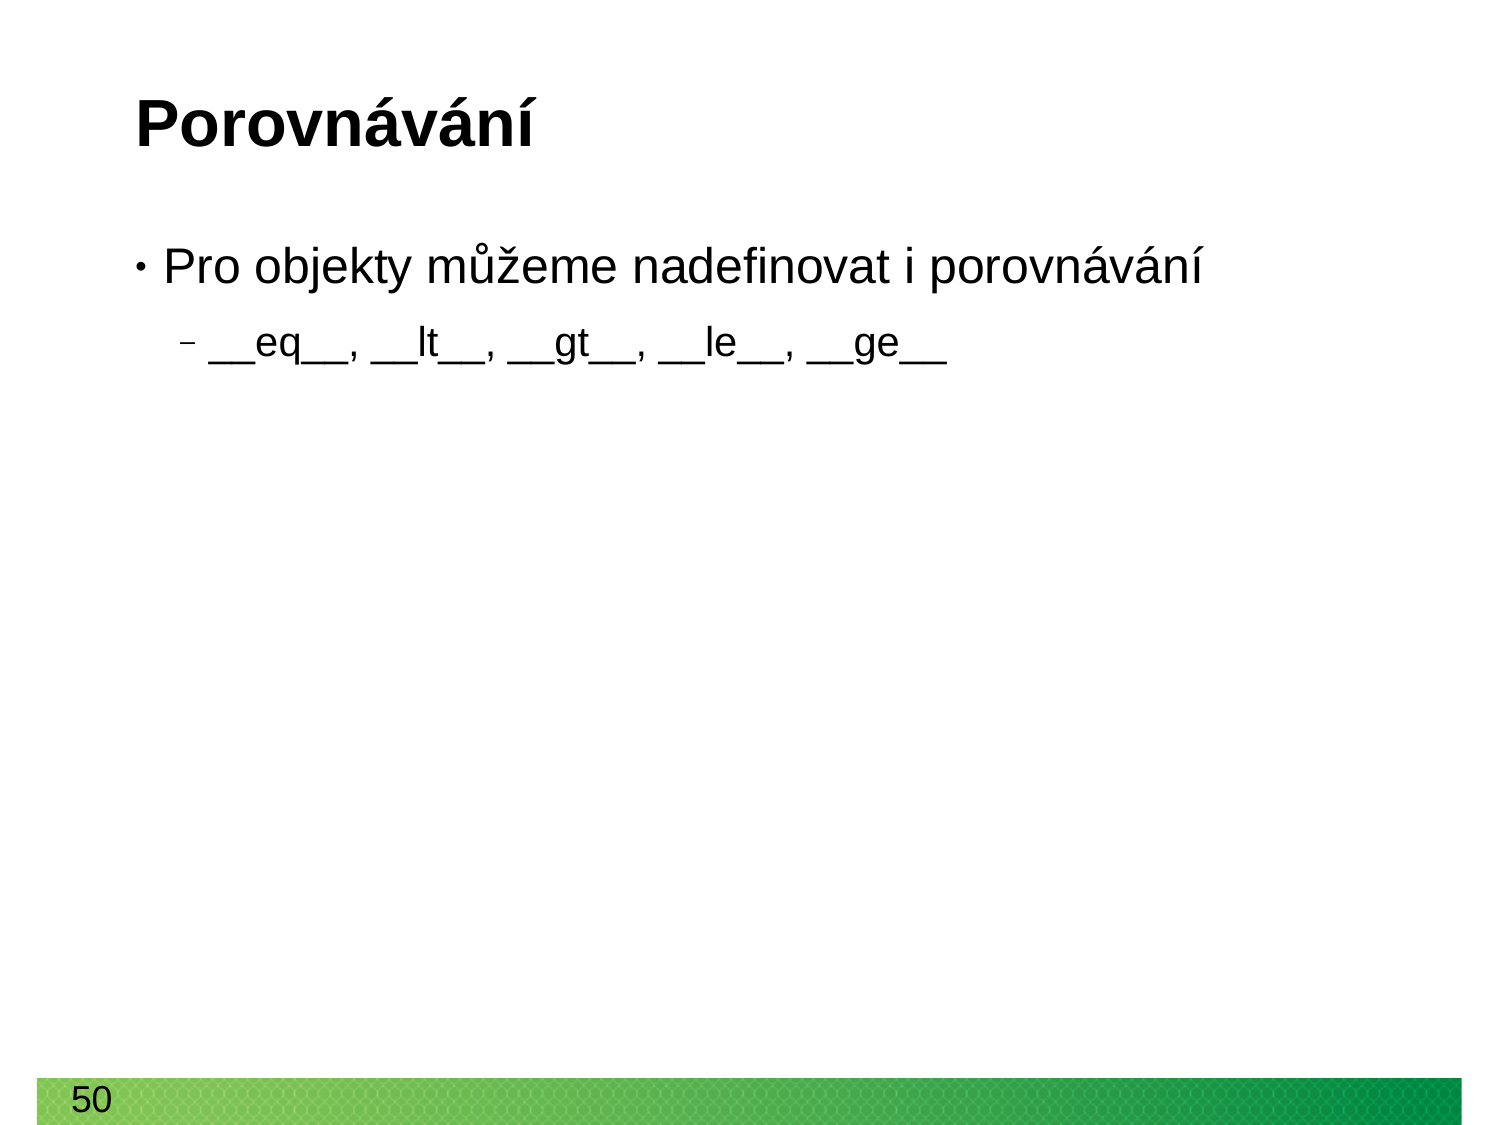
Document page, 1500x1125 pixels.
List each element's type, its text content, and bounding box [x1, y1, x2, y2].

title Porovnávání [135, 41, 1372, 204]
list Pro objekty můžeme nadefinovat i porovnávání __eq__, __lt__, __gt__, __le__, __ge__ [135, 238, 1372, 892]
picture [36, 1078, 1462, 1125]
